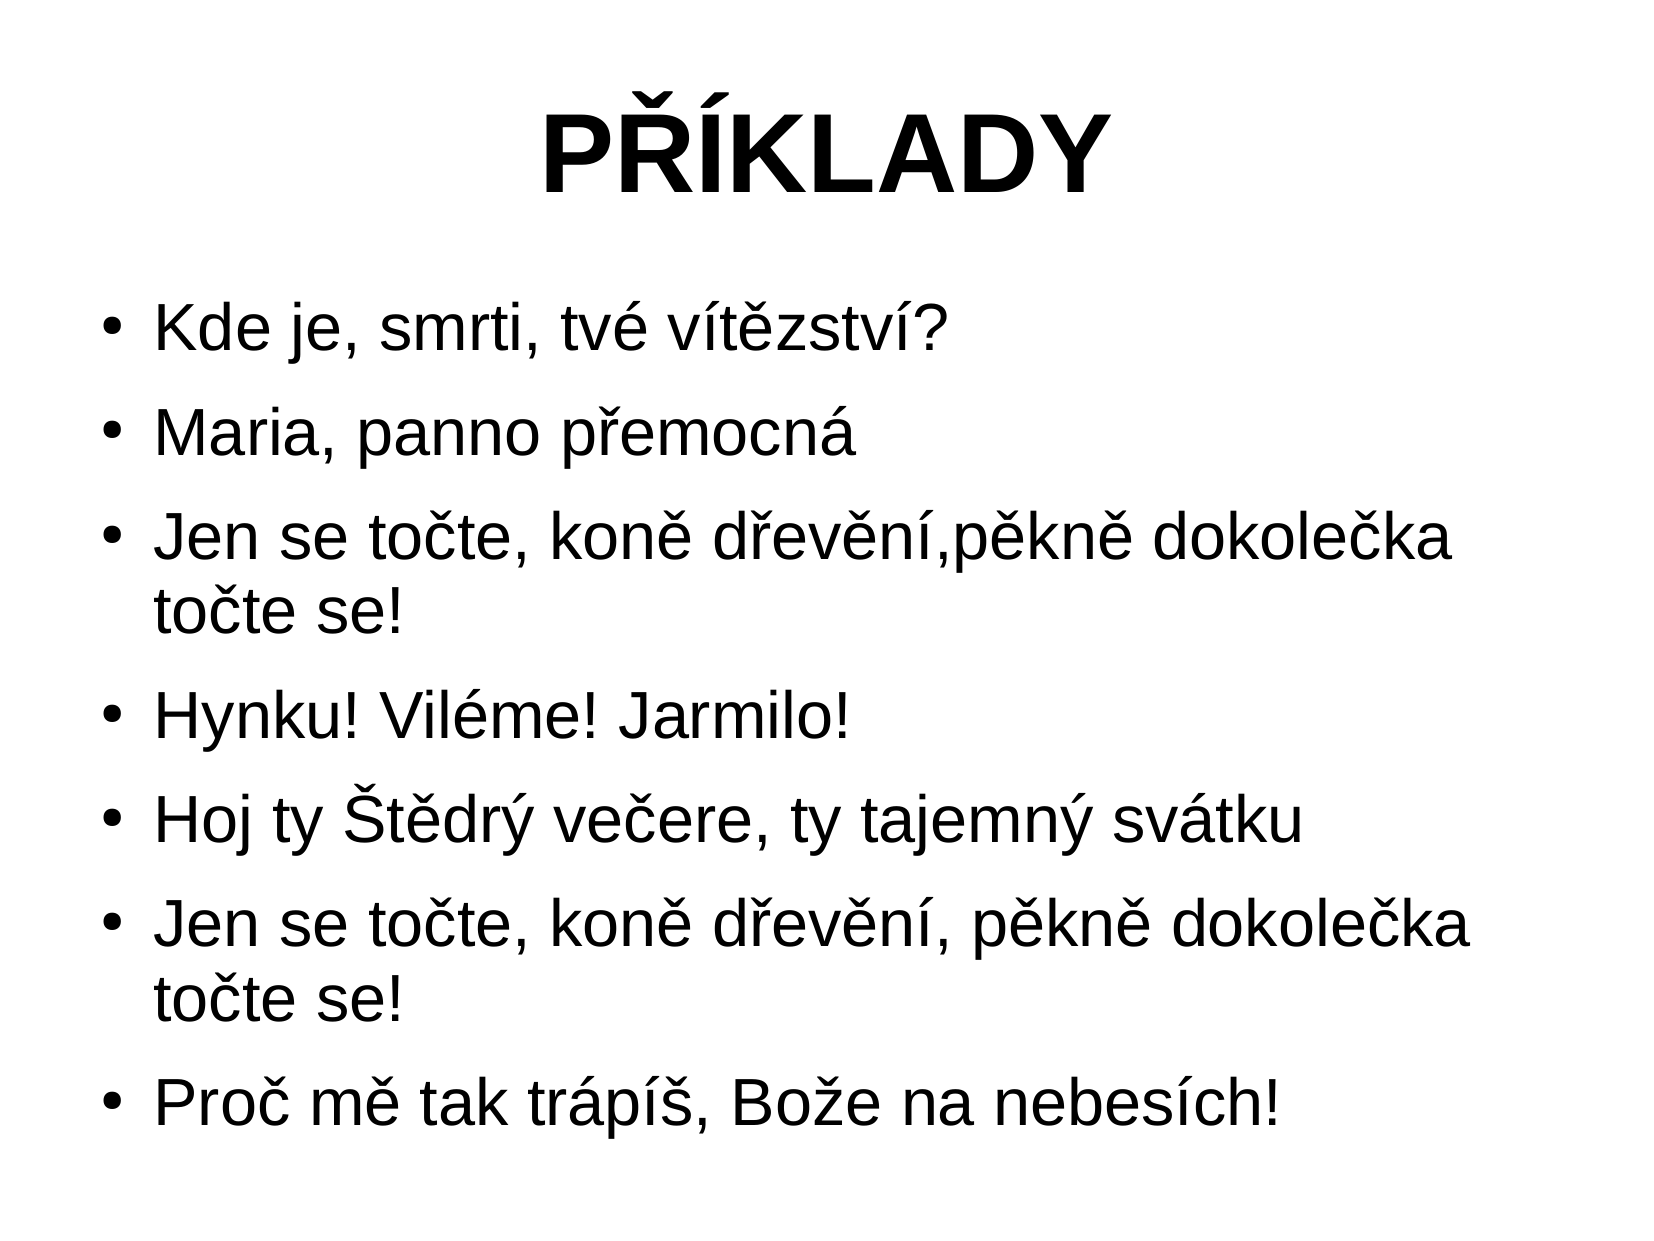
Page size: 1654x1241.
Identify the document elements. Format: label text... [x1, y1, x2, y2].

list Kde je, smrti, tvé vítězství? Maria, panno přemocná Jen se točte, koně dřevění,pěkně dokolečka točte se! Hynku! Viléme! Jarmilo! Hoj ty Štědrý večere, ty tajemný svátku Jen se točte, koně dřevění, pěkně dokolečka točte se! Proč mě tak trápíš, Bože na nebesích! [82, 290, 1571, 1136]
title PŘÍKLADY [82, 49, 1571, 257]
